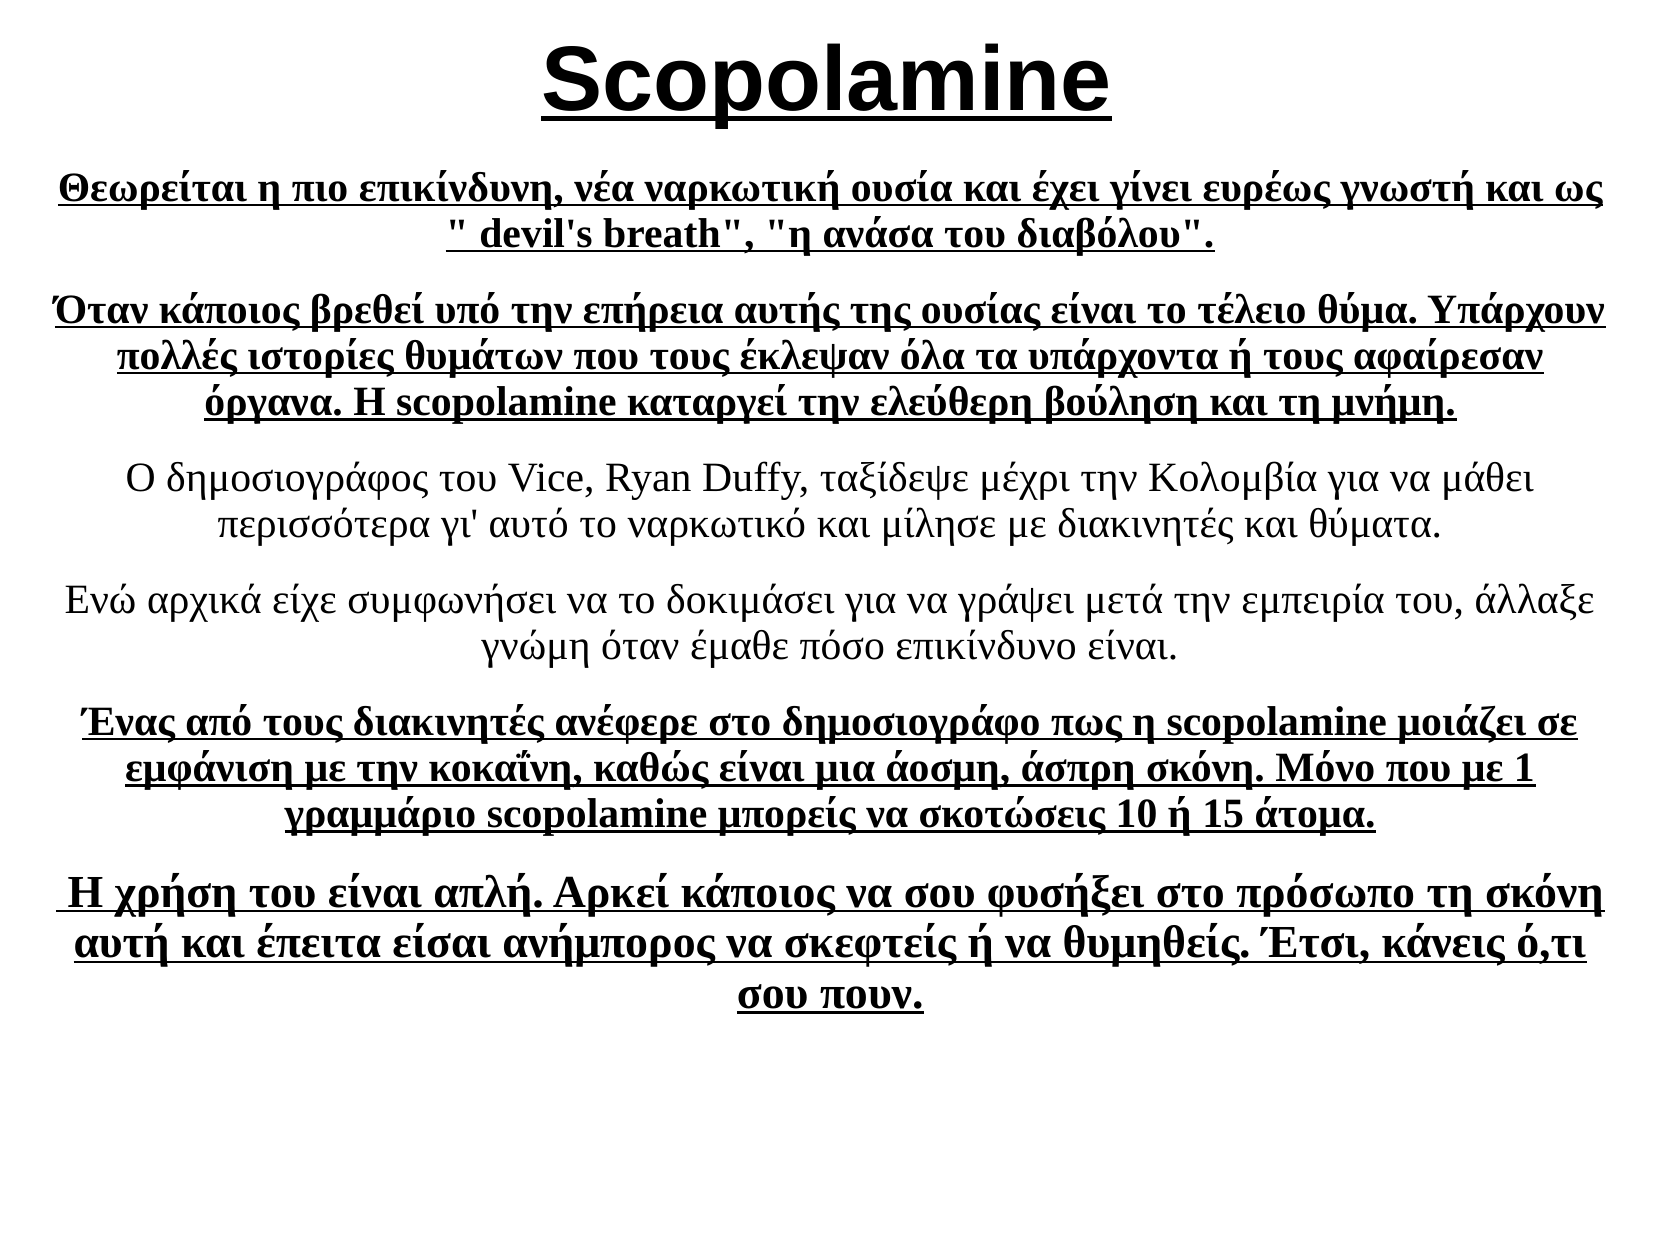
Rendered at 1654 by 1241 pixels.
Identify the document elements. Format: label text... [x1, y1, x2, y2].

list Θεωρείται η πιο επικίνδυνη, νέα ναρκωτική ουσία και έχει γίνει ευρέως γνωστή και ως " devil's breath", "η ανάσα του διαβόλου". Όταν κάποιος βρεθεί υπό την επήρεια αυτής της ουσίας είναι το τέλειο θύμα. Υπάρχουν πολλές ιστορίες θυμάτων που τους έκλεψαν όλα τα υπάρχοντα ή τους αφαίρεσαν όργανα. Η scopolamine καταργεί την ελεύθερη βούληση και τη μνήμη. Ο δημοσιογράφος του Vice, Ryan Duffy, ταξίδεψε μέχρι την Κολομβία για να μάθει περισσότερα γι' αυτό το ναρκωτικό και μίλησε με διακινητές και θύματα. Ενώ αρχικά είχε συμφωνήσει να το δοκιμάσει για να γράψει μετά την εμπειρία του, άλλαξε γνώμη όταν έμαθε πόσο επικίνδυνο είναι. Ένας από τους διακινητές ανέφερε στο δημοσιογράφο πως η scopolamine μοιάζει σε εμφάνιση με την κοκαΐνη, καθώς είναι μια άοσμη, άσπρη σκόνη. Μόνο που με 1 γραμμάριο scopolamine μπορείς να σκοτώσεις 10 ή 15 άτομα. Η χρήση του είναι απλή. Αρκεί κάποιος να σου φυσήξει στο πρόσωπο τη σκόνη αυτή και έπειτα είσαι ανήμπορος να σκεφτείς ή να θυμηθείς. Έτσι, κάνεις ό,τι σου πουν. [44, 163, 1616, 1241]
title Scopolamine [82, 19, 1571, 139]
